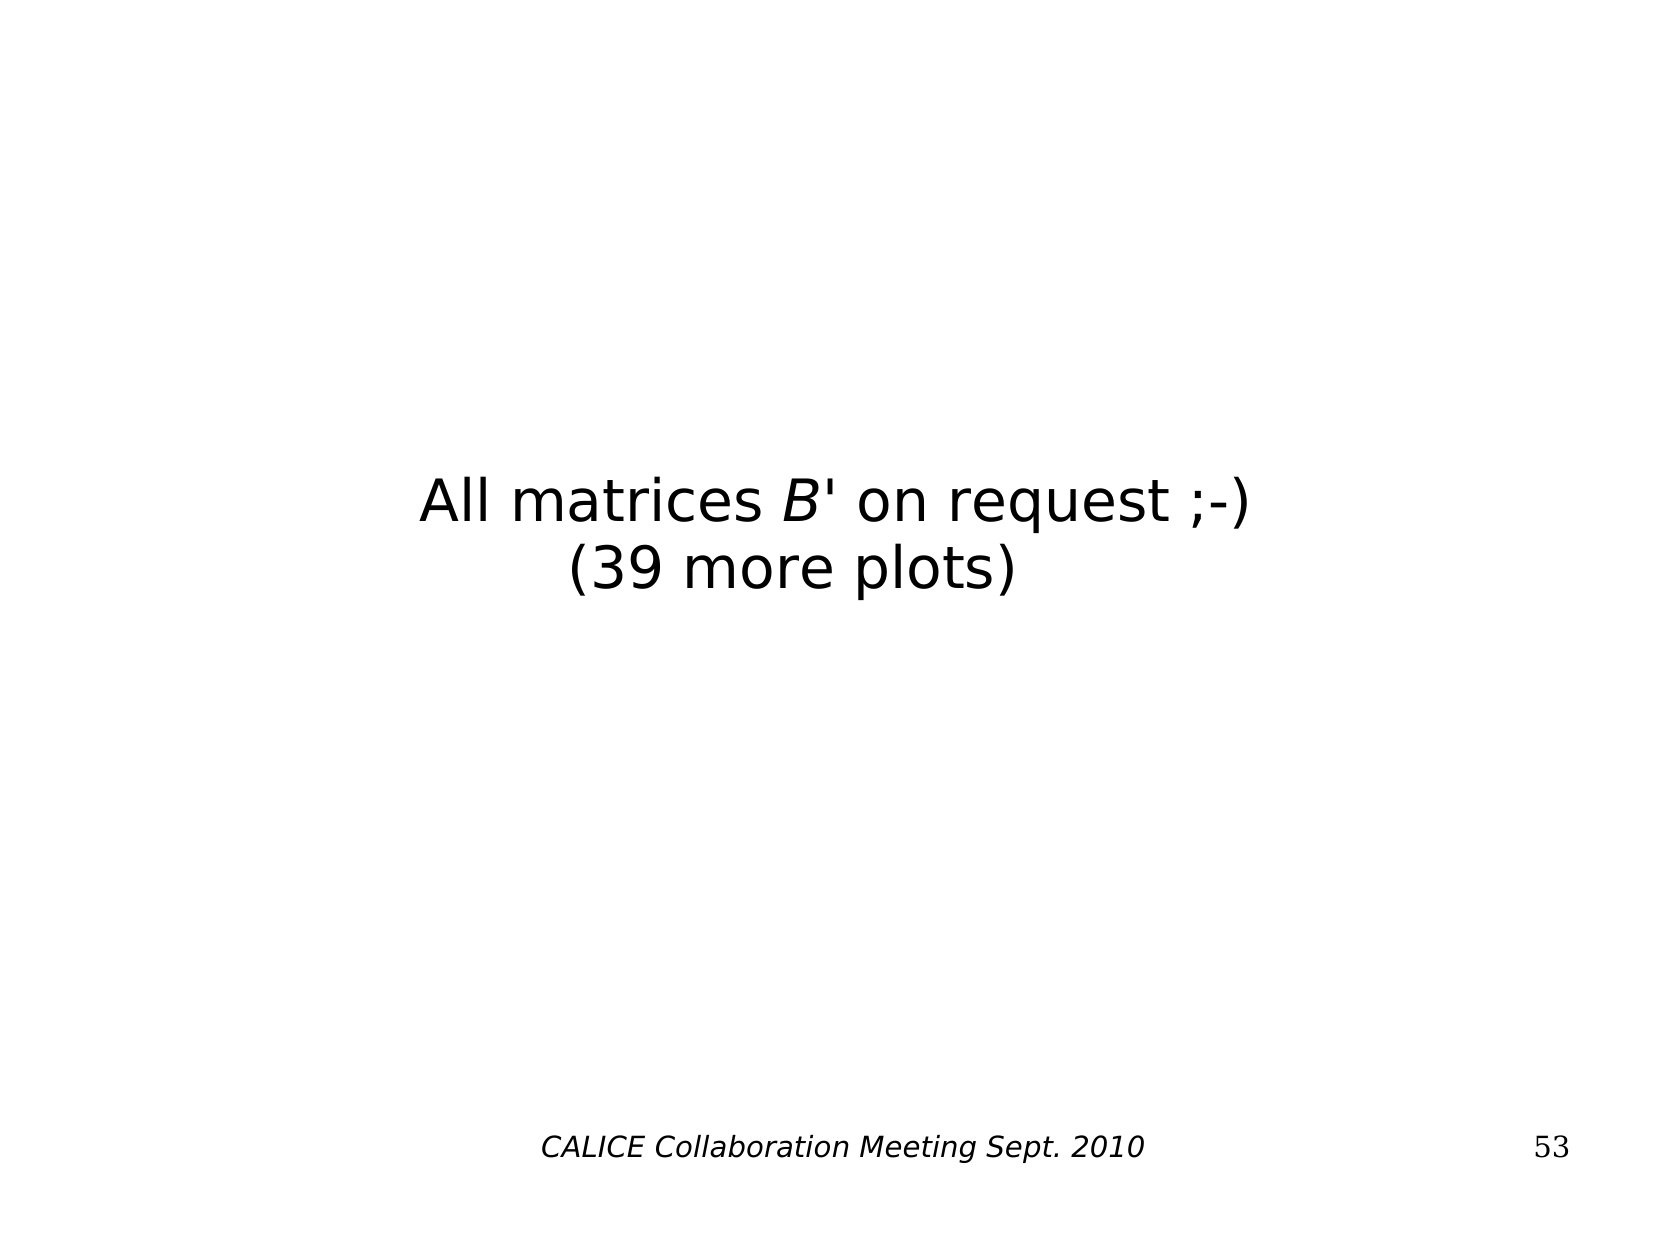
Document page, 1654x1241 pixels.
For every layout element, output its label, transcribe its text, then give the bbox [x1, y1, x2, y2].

text_box All matrices B' on request ;-) (39 more plots) [404, 459, 1305, 611]
